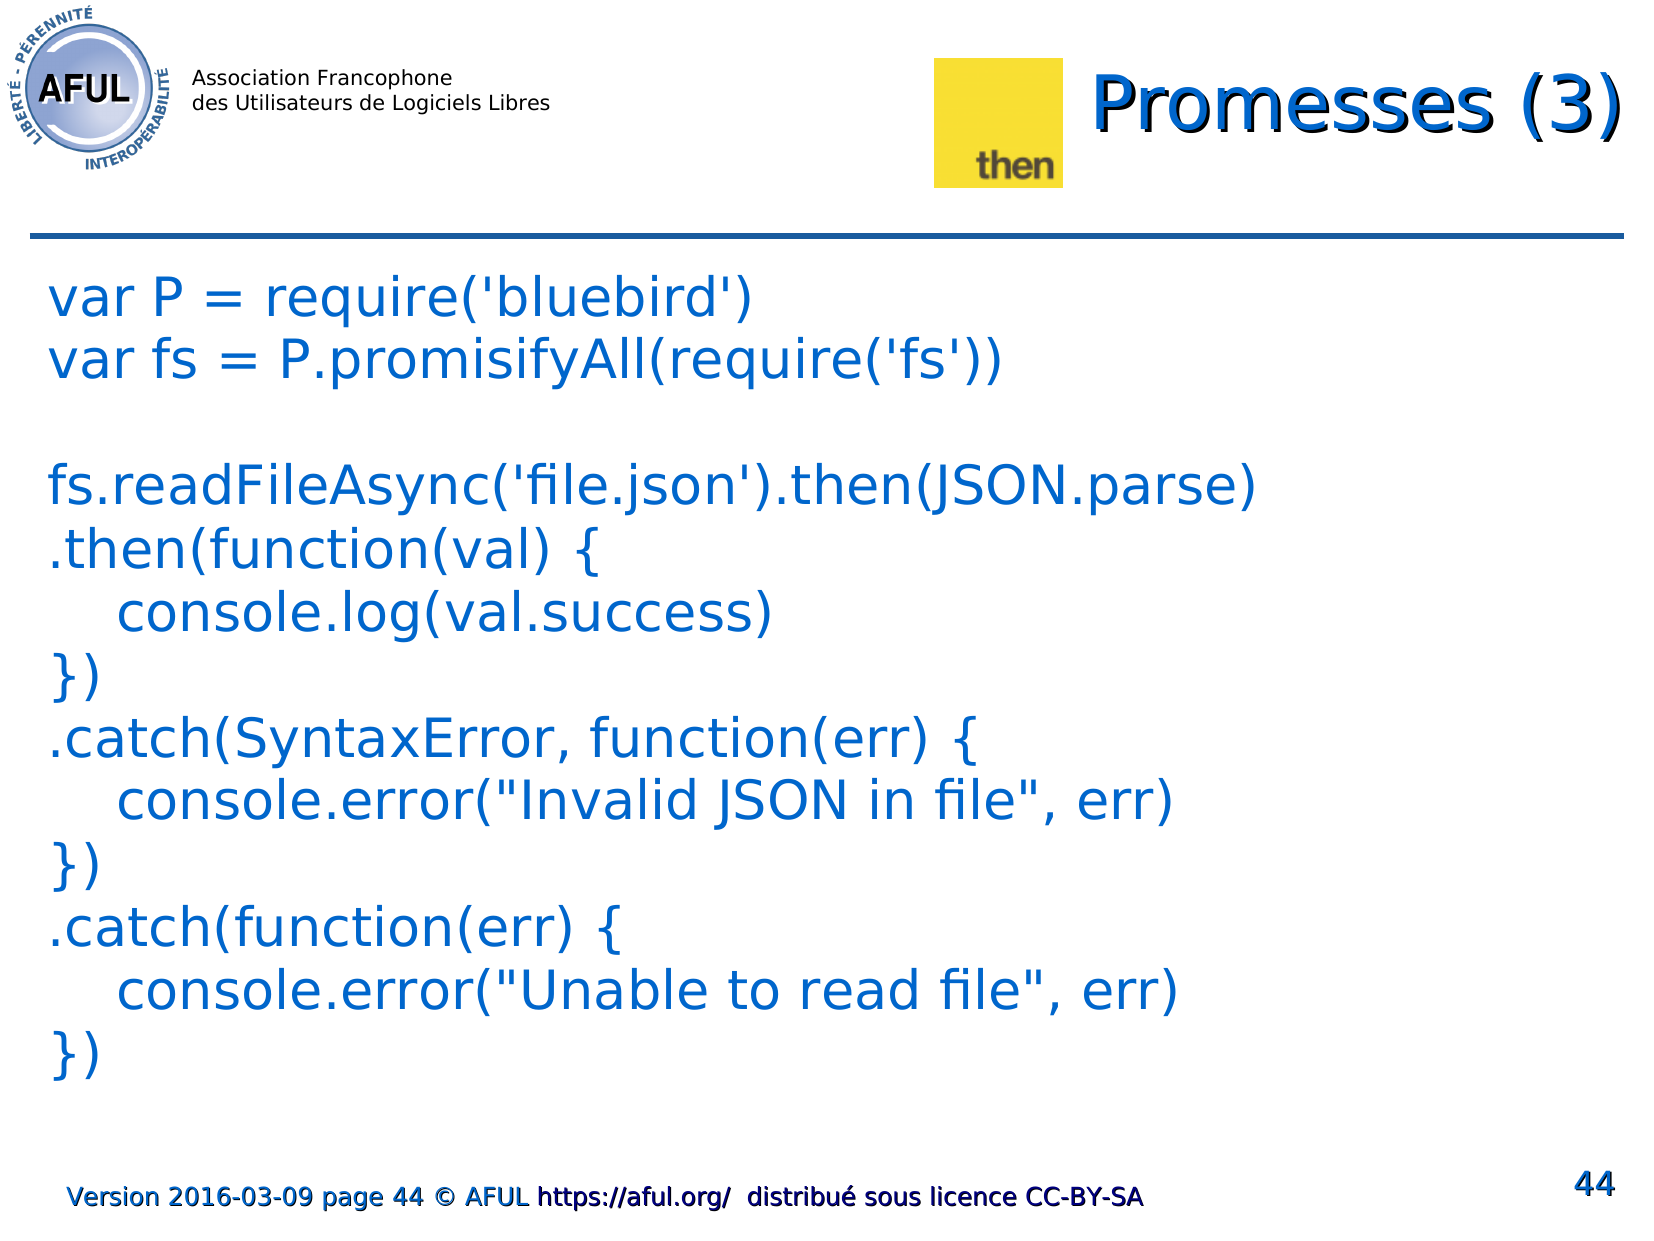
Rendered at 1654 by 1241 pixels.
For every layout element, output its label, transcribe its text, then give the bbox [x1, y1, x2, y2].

picture [0, 0, 178, 178]
list var P = require('bluebird') var fs = P.promisifyAll(require('fs')) fs.readFileAsync('file.json').then(JSON.parse) .then(function(val) { console.log(val.success) }) .catch(SyntaxError, function(err) { console.error("Invalid JSON in file", err) }) .catch(function(err) { console.error("Unable to read file", err) }) [47, 265, 1595, 1211]
picture [934, 58, 1063, 188]
title Promesses (3) [501, 0, 1625, 207]
